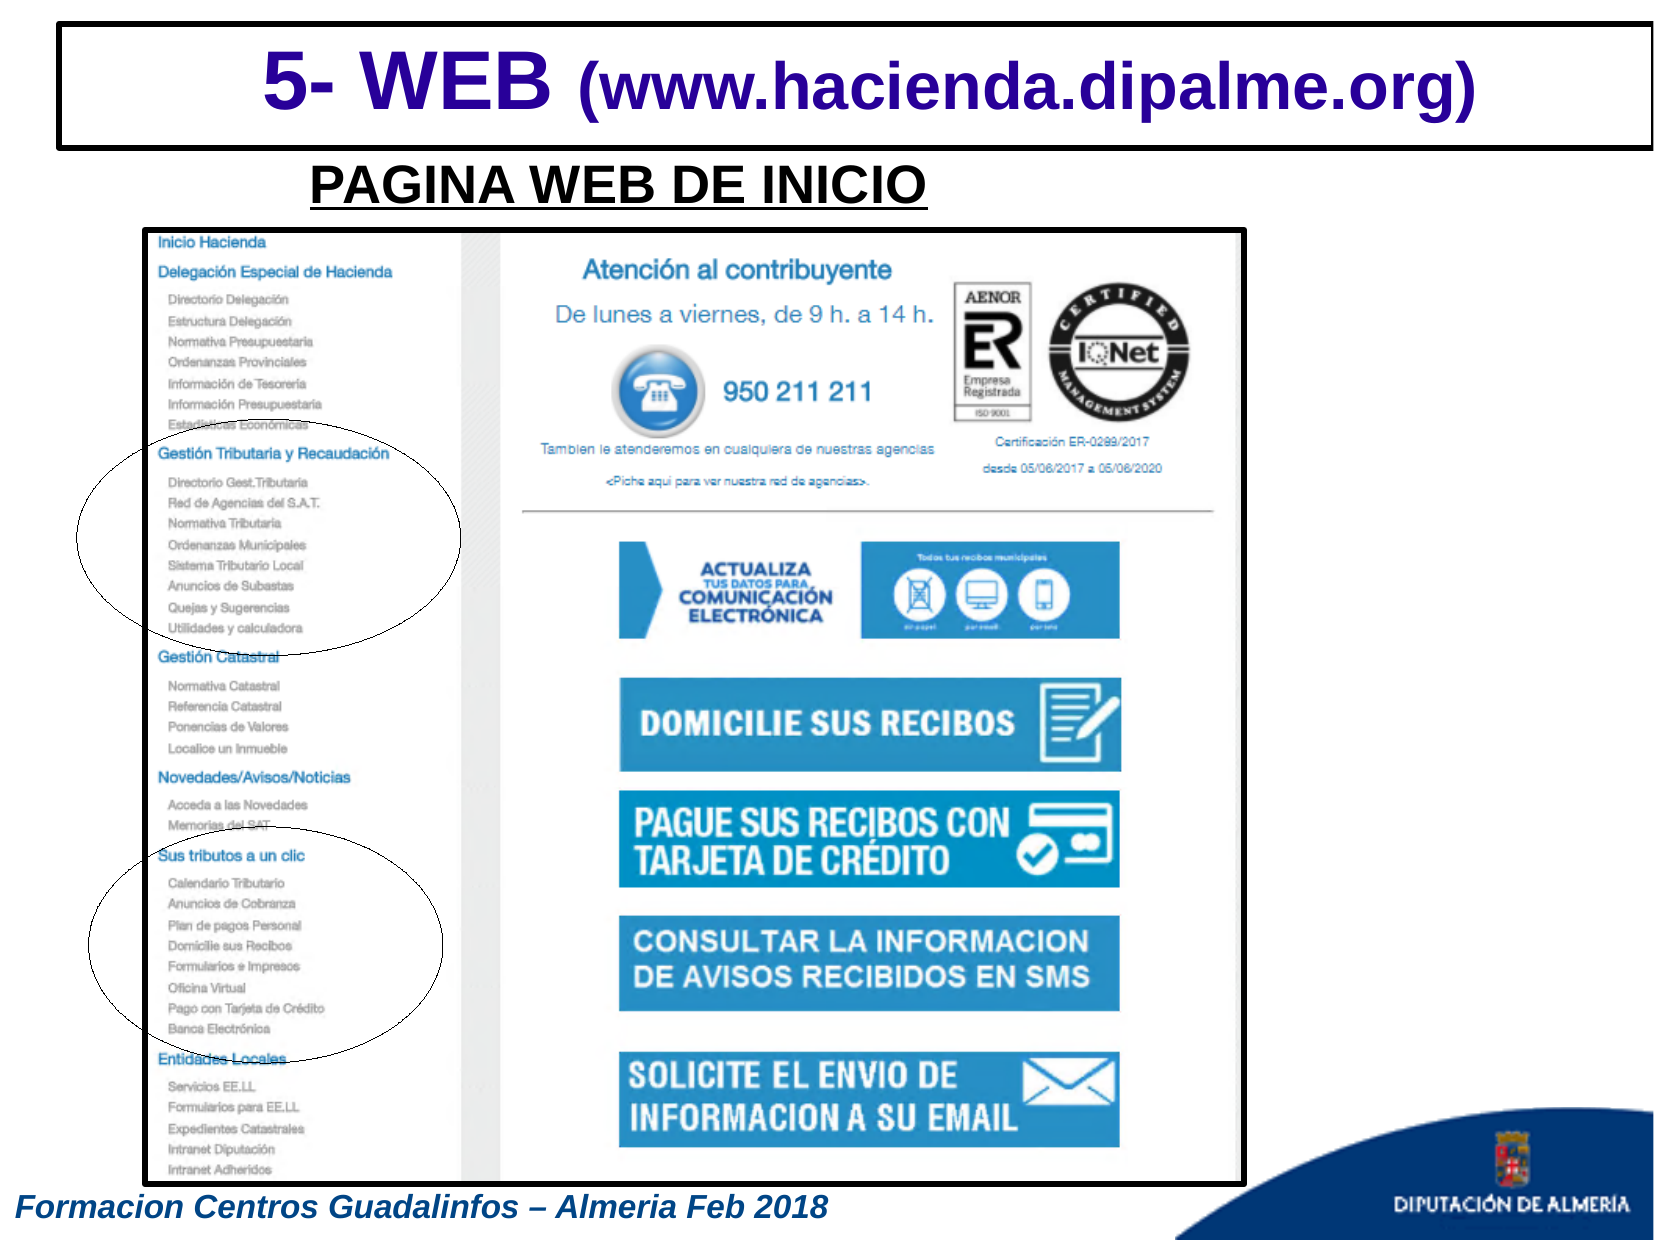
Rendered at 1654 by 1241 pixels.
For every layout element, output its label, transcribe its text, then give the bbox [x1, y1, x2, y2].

text_box PAGINA WEB DE INICIO [295, 147, 945, 225]
picture [147, 232, 1242, 1182]
text_box Formacion Centros Guadalinfos – Almeria Feb 2018 [0, 1181, 845, 1234]
text_box 5- WEB (www.hacienda.dipalme.org) [59, 23, 1654, 148]
picture [1175, 1107, 1654, 1241]
